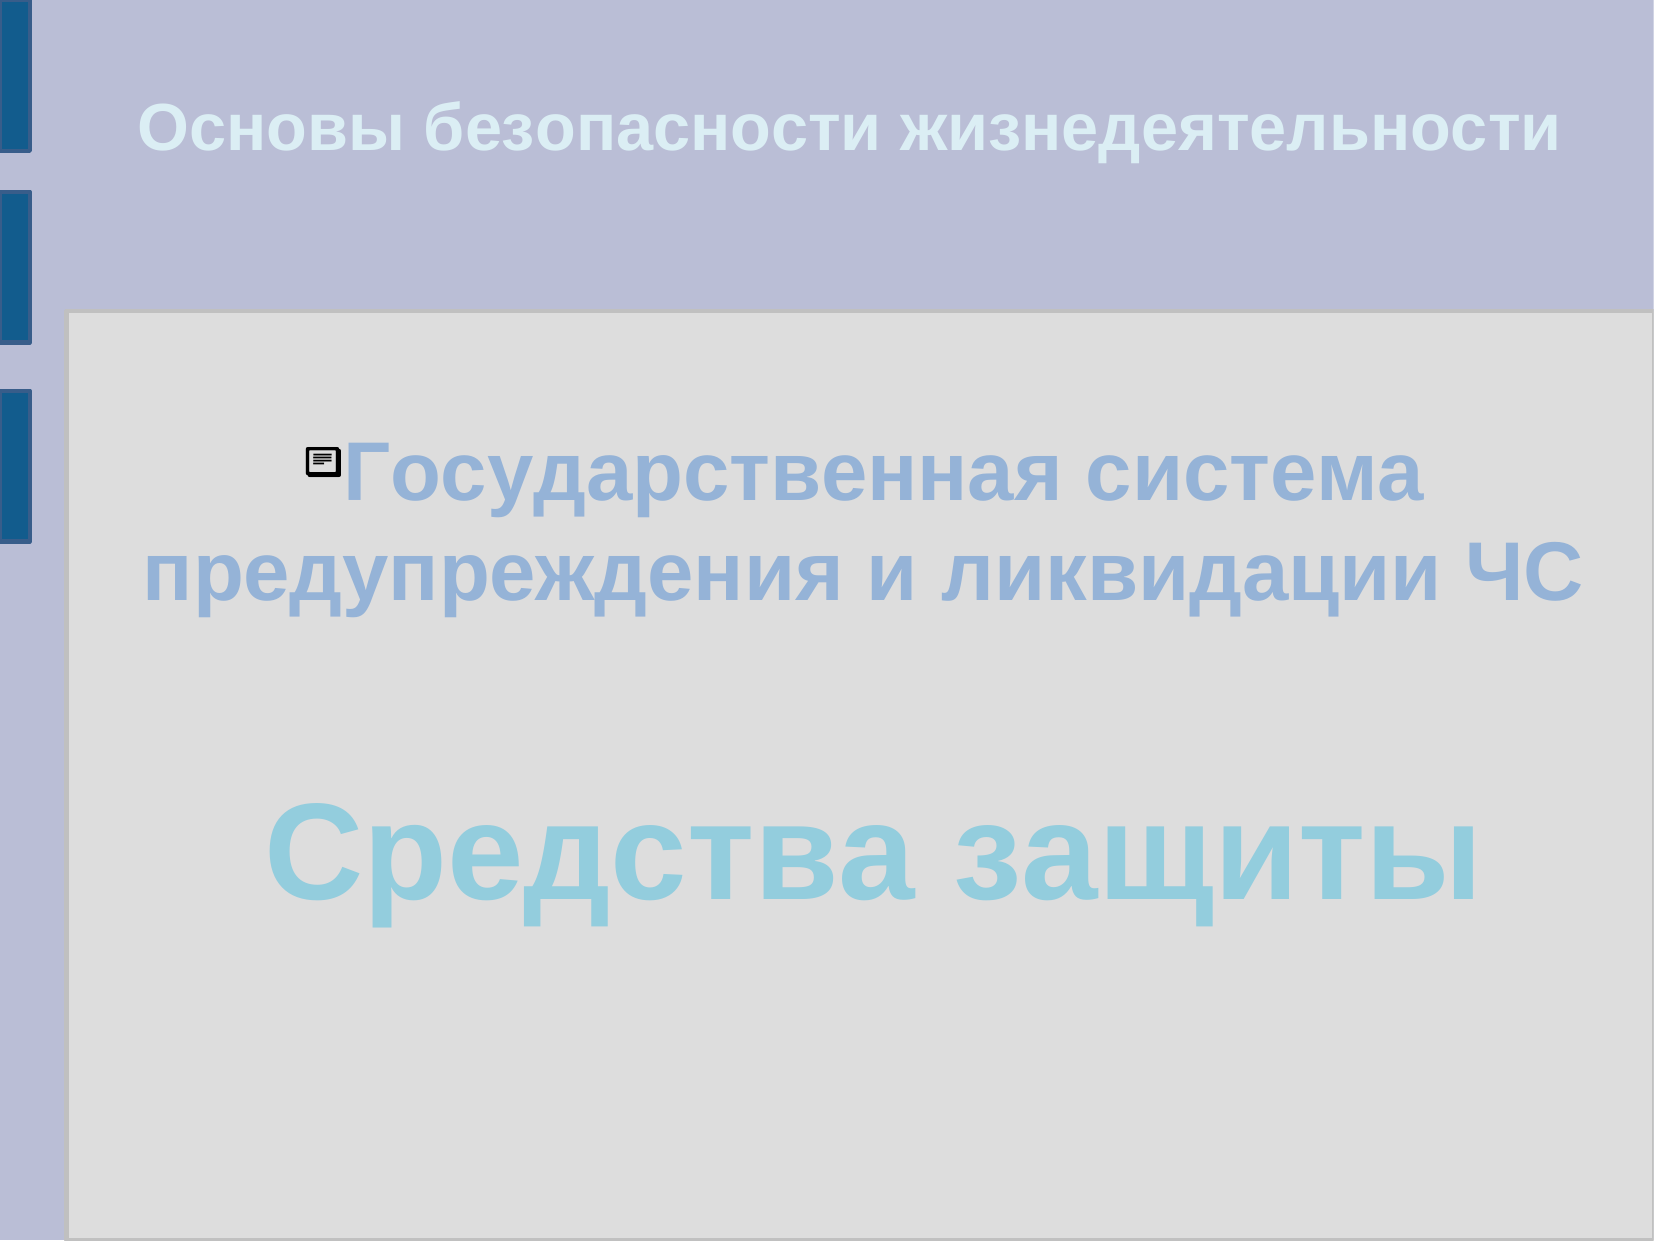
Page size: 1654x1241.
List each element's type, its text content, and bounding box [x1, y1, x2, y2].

subtitle Средства защиты [129, 761, 1619, 1079]
text_box Основы безопасности жизнедеятельности [47, 77, 1654, 172]
title Государственная система предупреждения и ликвидации ЧС [109, 383, 1619, 650]
